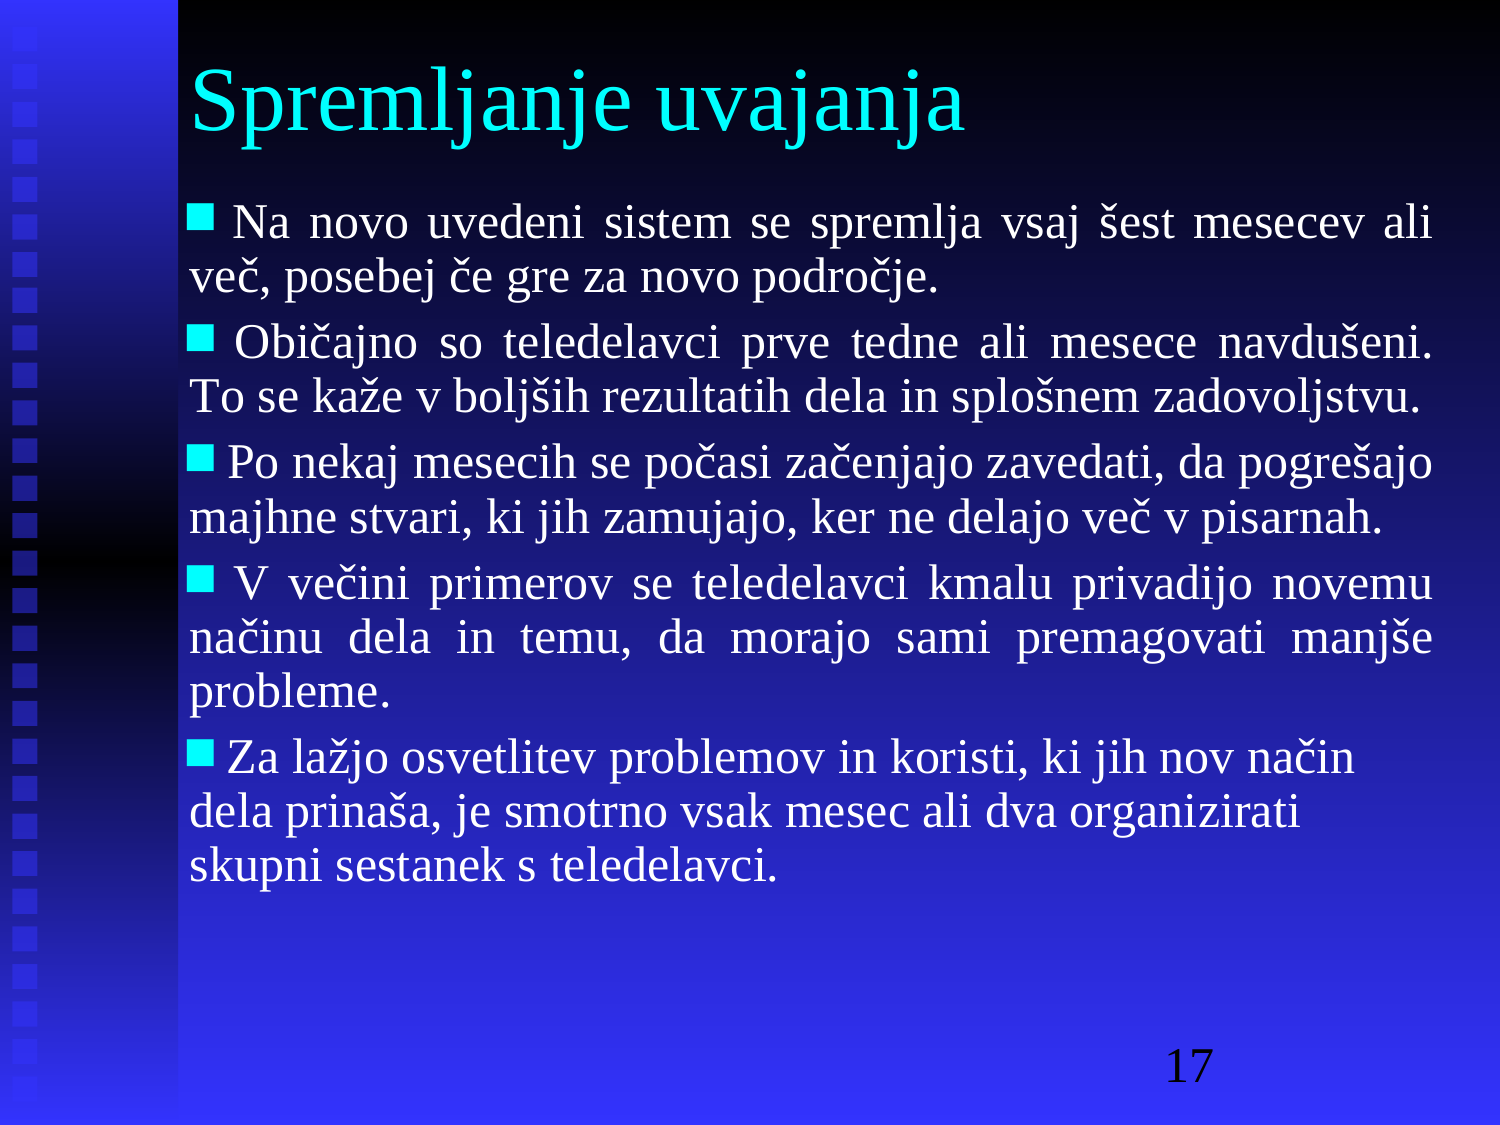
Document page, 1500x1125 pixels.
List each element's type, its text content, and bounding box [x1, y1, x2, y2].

list Na novo uvedeni sistem se spremlja vsaj šest mesecev ali več, posebej če gre za novo področje. Običajno so teledelavci prve tedne ali mesece navdušeni. To se kaže v boljših rezultatih dela in splošnem zadovoljstvu. Po nekaj mesecih se počasi začenjajo zavedati, da pogrešajo majhne stvari, ki jih zamujajo, ker ne delajo več v pisarnah. V večini primerov se teledelavci kmalu privadijo novemu načinu dela in temu, da morajo sami premagovati manjše probleme. Za lažjo osvetlitev problemov in koristi, ki jih nov način dela prinaša, je smotrno vsak mesec ali dva organizirati skupni sestanek s teledelavci. [174, 187, 1450, 955]
title Spremljanje uvajanja [174, 0, 1450, 187]
